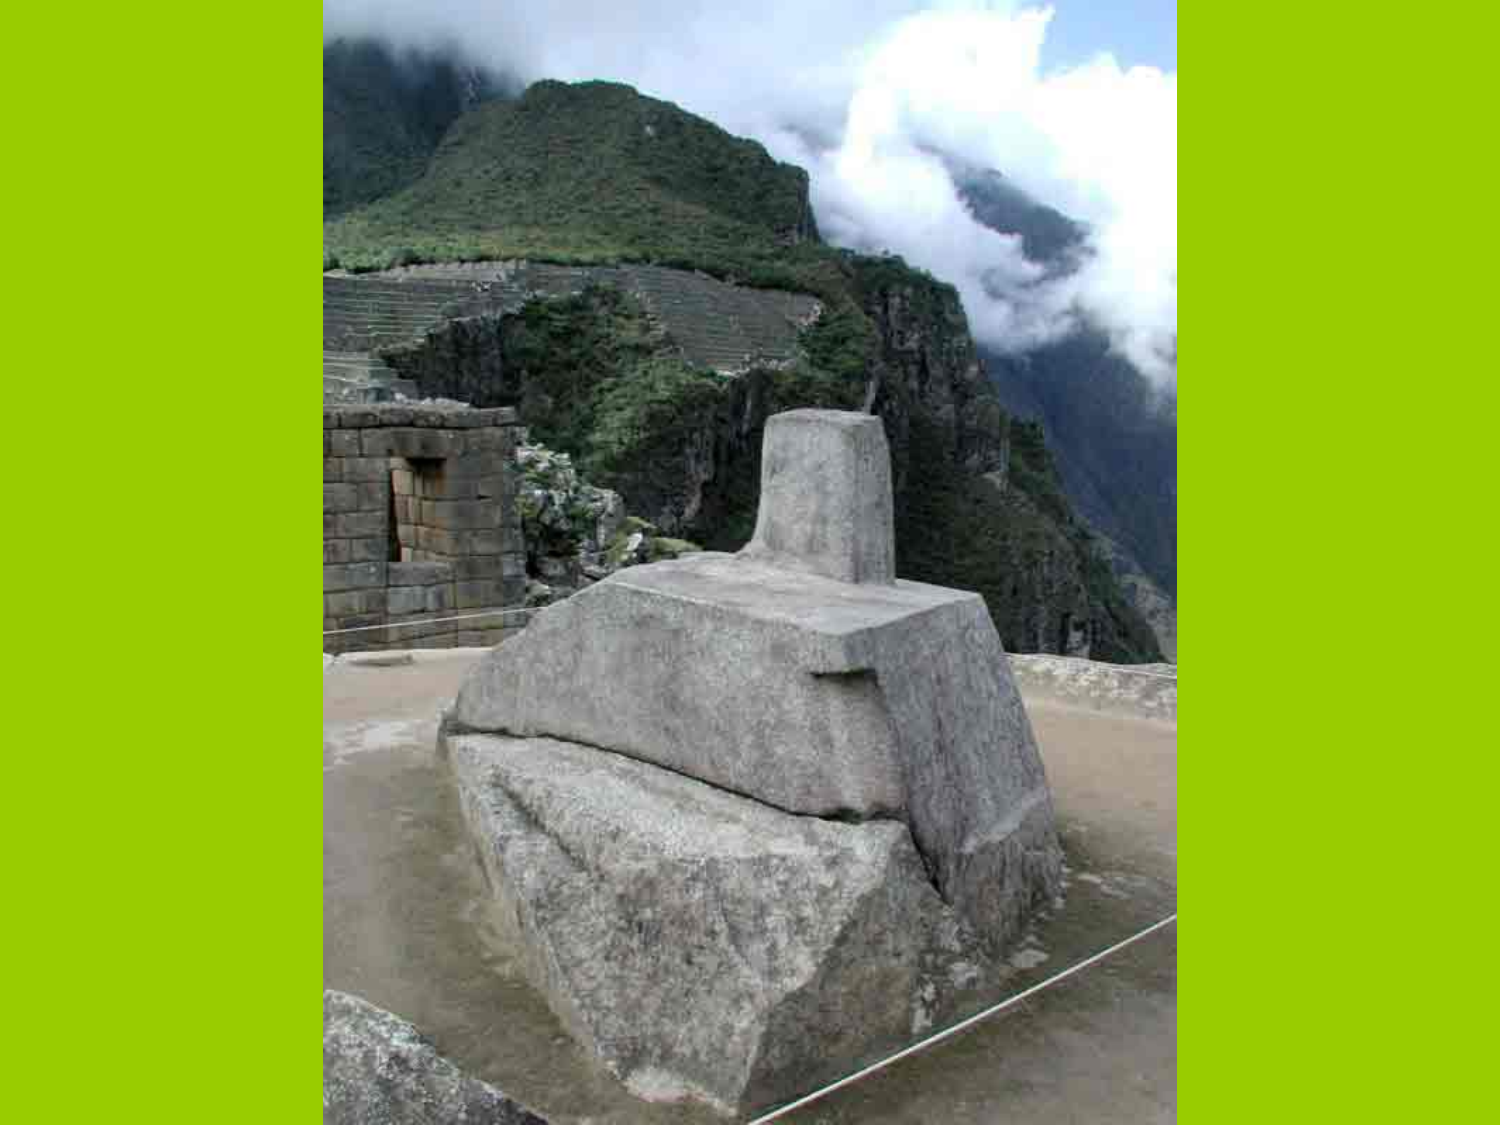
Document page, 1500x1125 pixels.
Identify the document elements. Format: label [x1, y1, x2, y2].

picture [323, 0, 1177, 1125]
